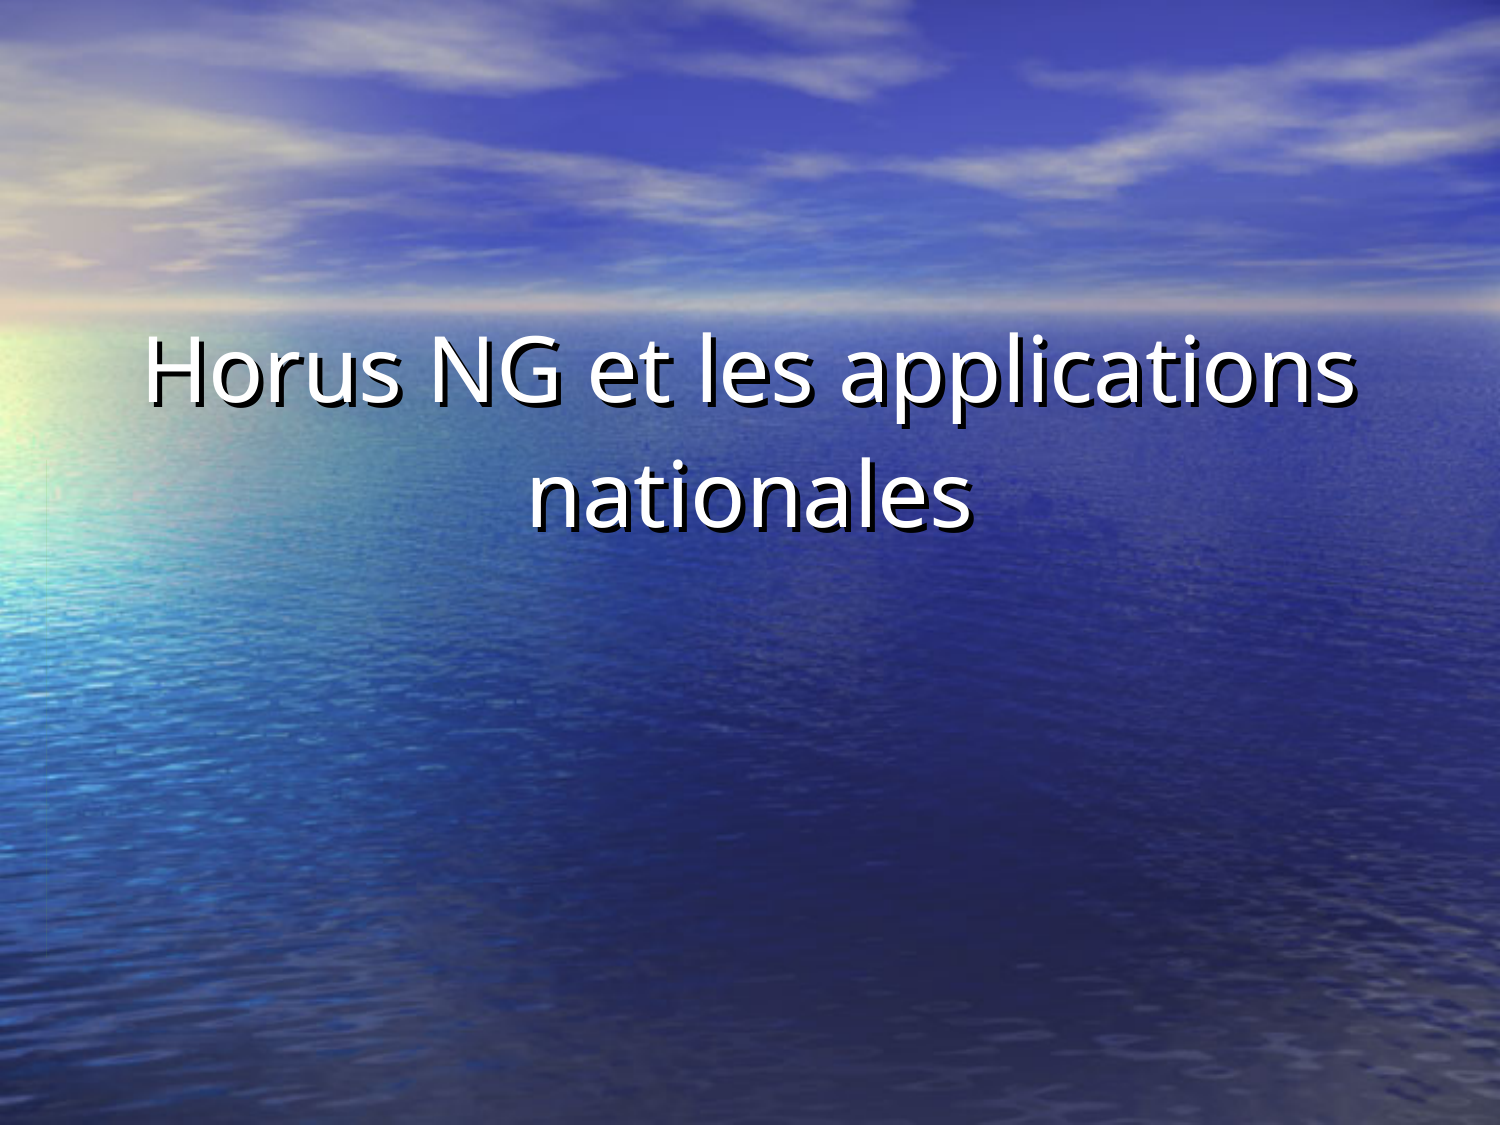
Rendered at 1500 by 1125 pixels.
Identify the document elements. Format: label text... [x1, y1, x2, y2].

title Horus NG et les applications nationales [112, 327, 1388, 563]
picture [0, 0, 1500, 1125]
text_box [225, 637, 1276, 926]
